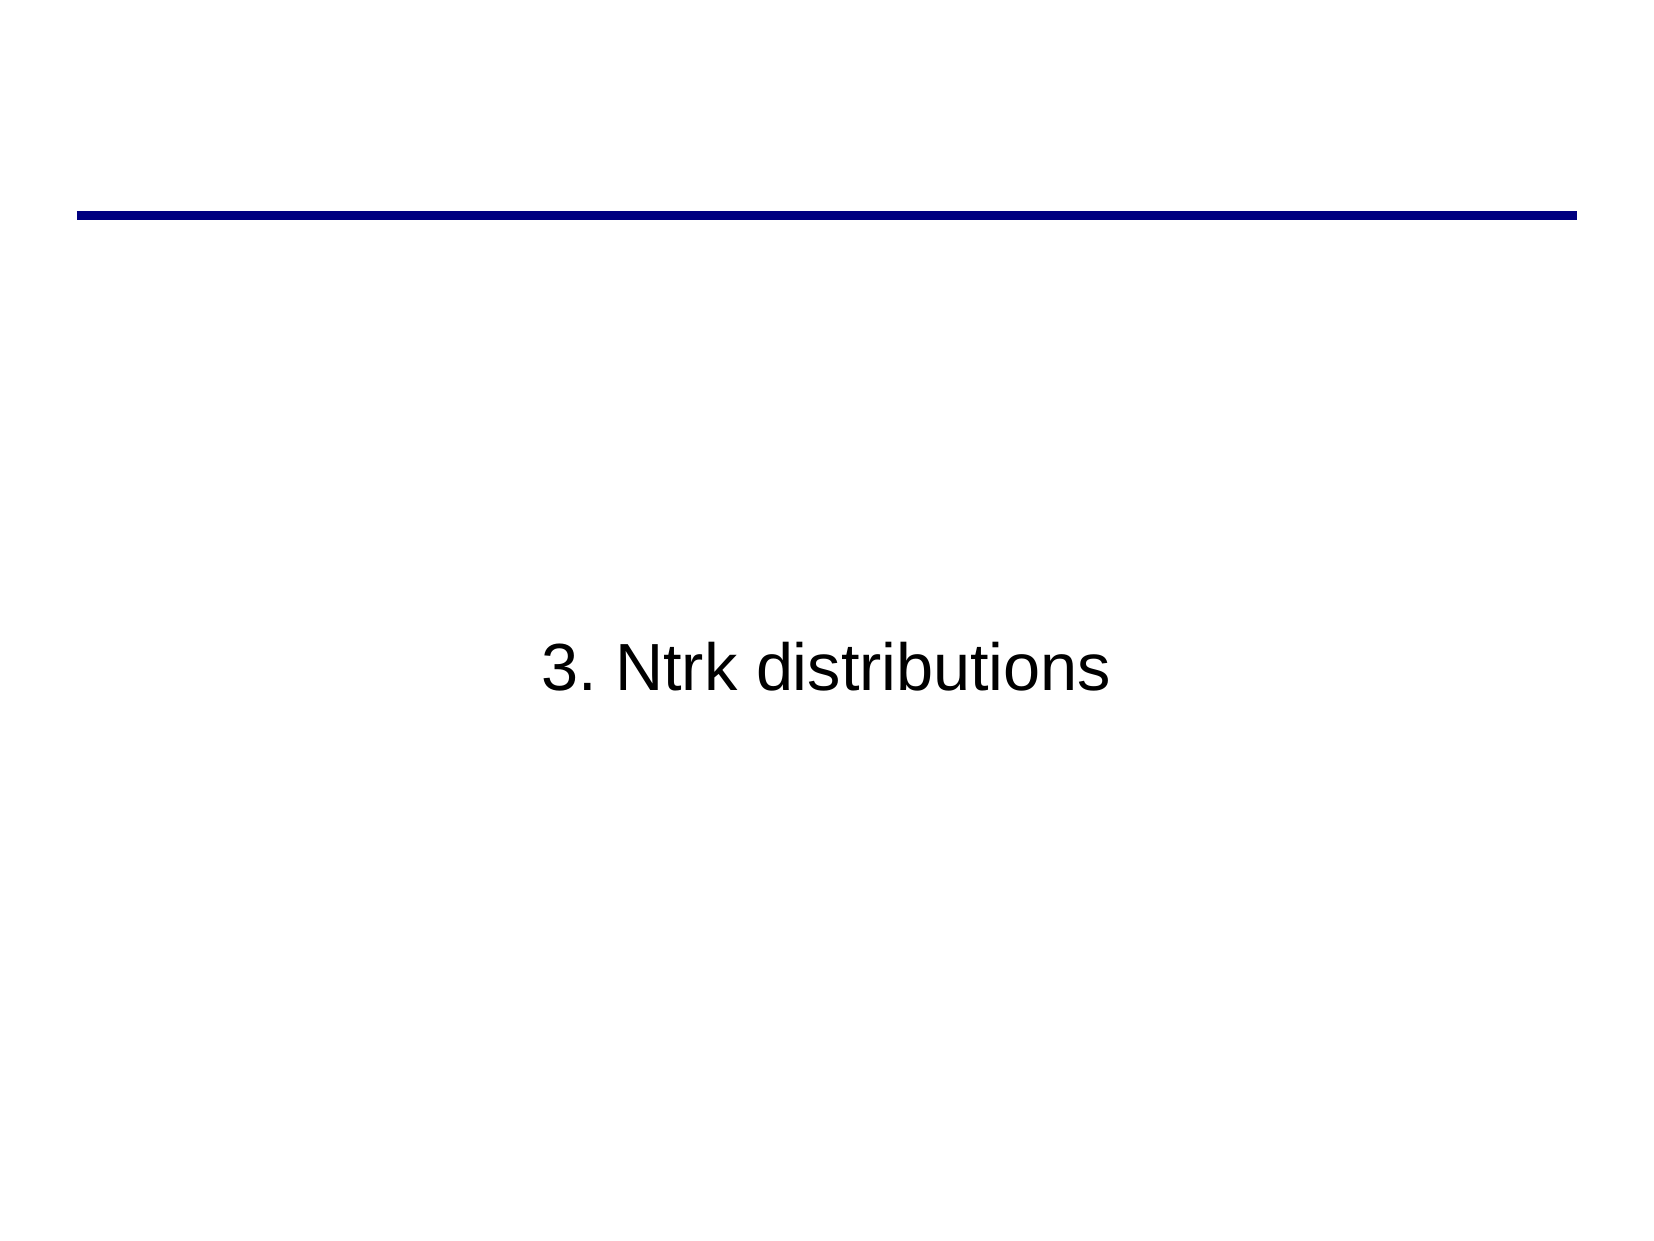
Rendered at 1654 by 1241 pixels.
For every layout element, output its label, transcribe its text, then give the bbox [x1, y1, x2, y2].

subtitle 3. Ntrk distributions [82, 232, 1571, 1102]
